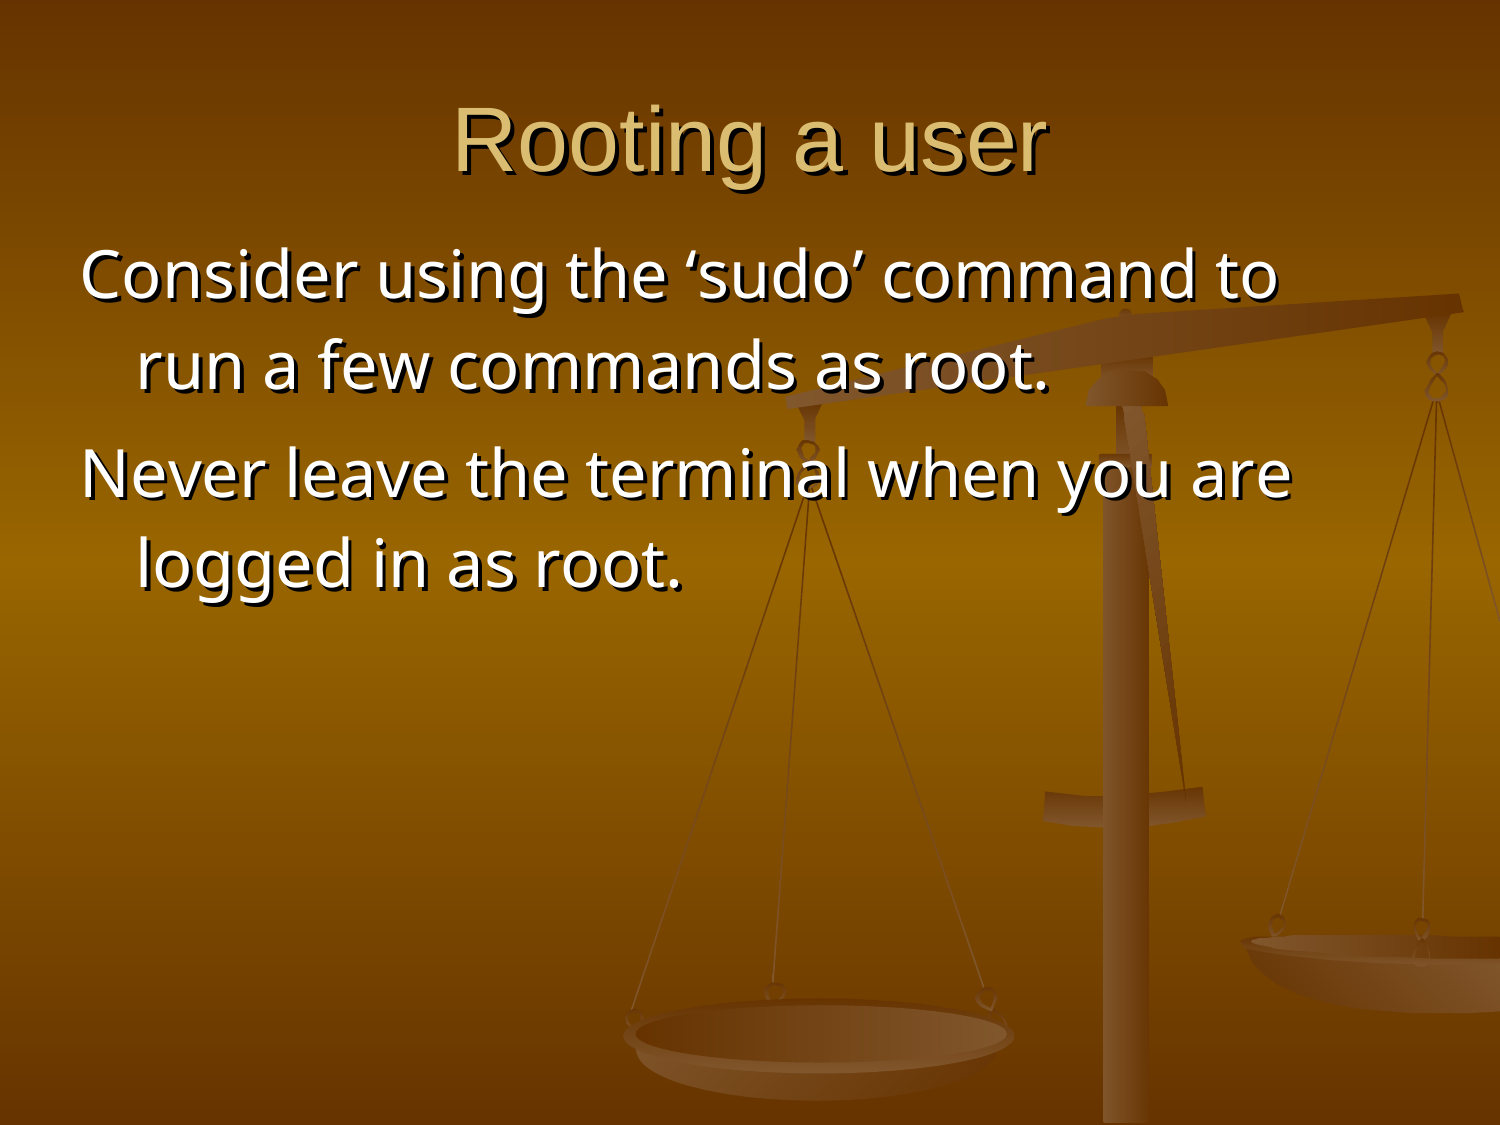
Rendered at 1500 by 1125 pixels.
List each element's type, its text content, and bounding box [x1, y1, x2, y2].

title Rooting a user [75, 45, 1426, 234]
list Consider using the ‘sudo’ command to run a few commands as root. Never leave the terminal when you are logged in as root. [64, 219, 1415, 1083]
